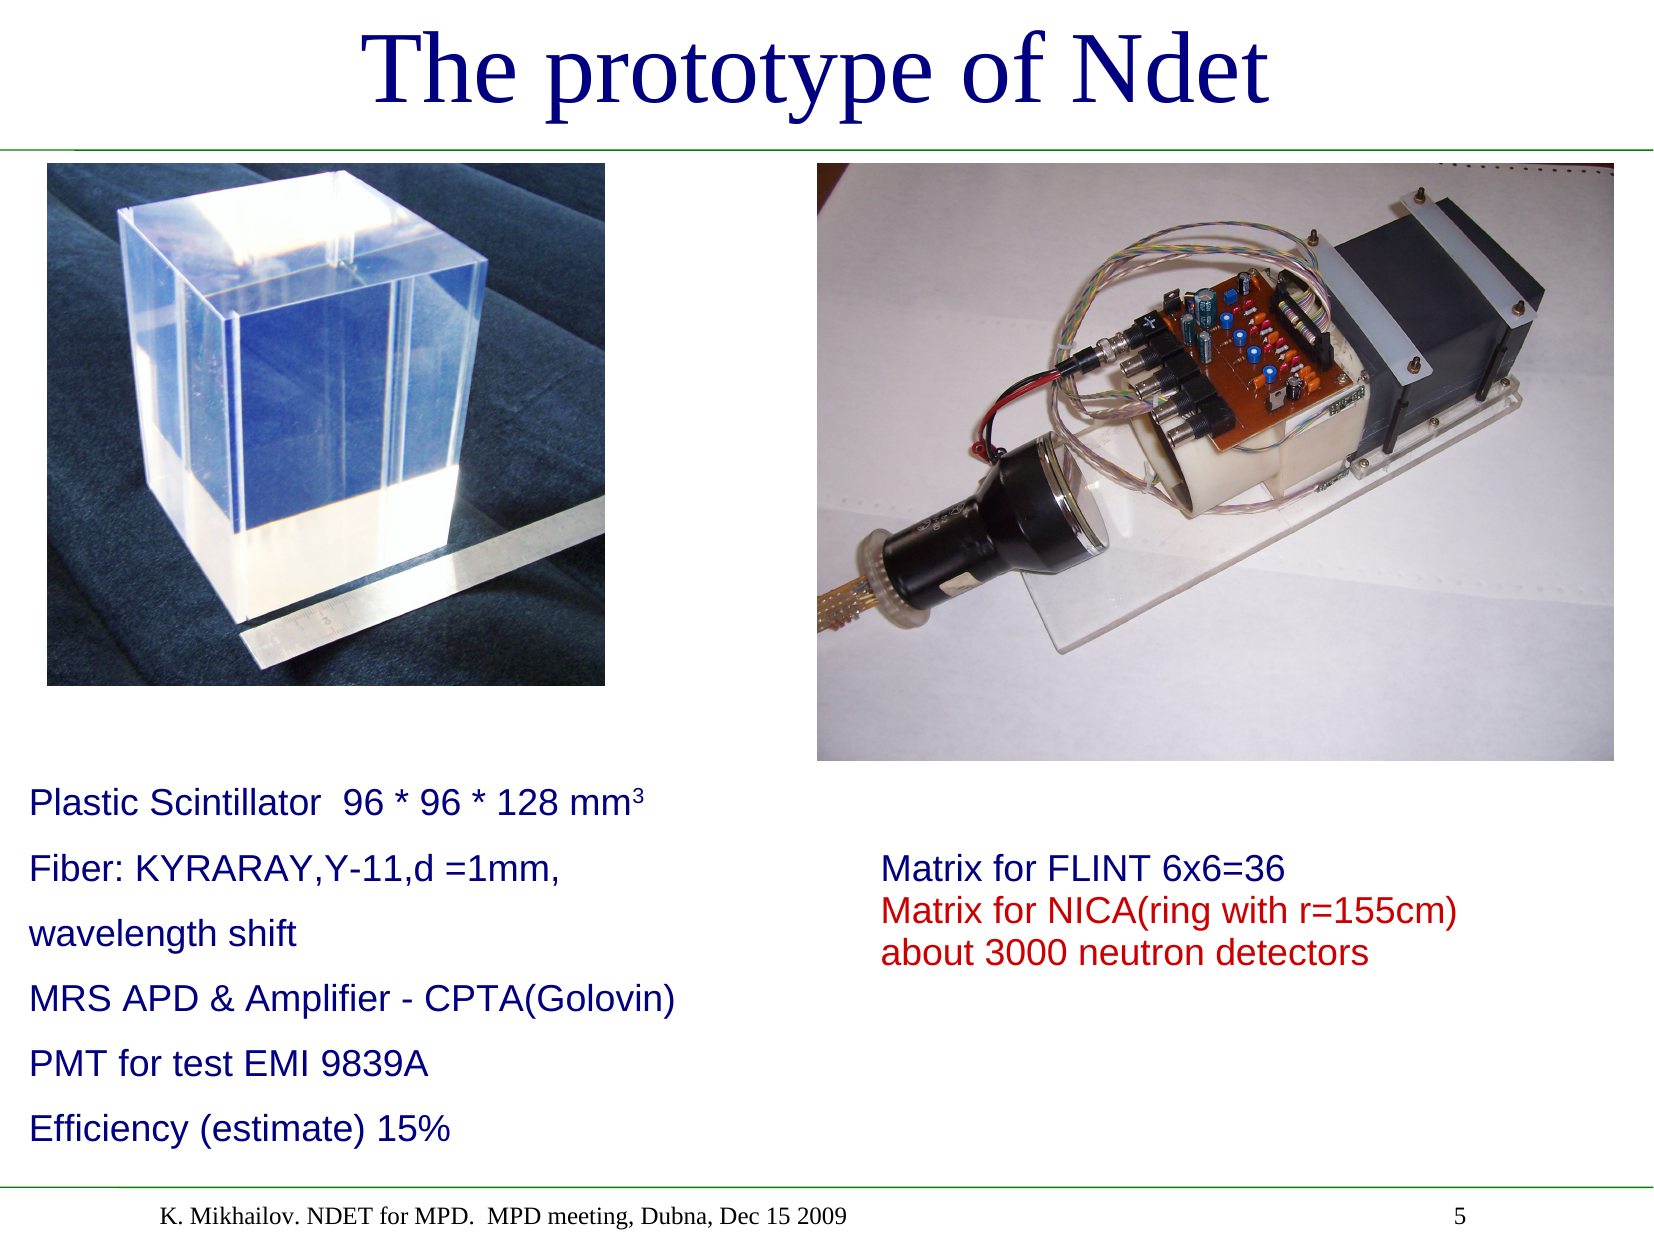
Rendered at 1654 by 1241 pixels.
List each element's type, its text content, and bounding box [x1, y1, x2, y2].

text_box Matrix for FLINT 6x6=36 Matrix for NICA(ring with r=155cm) about 3000 neutron detectors [865, 841, 1482, 1090]
title The prototype of Ndet [71, 0, 1559, 142]
picture [817, 163, 1614, 761]
text_box K. Mikhailov. NDET for MPD. MPD meeting, Dubna, Dec 15 2009 4 [144, 1195, 1540, 1239]
picture [47, 163, 605, 686]
text_box Plastic Scintillator 96 * 96 * 128 mm3 Fiber: KYRARAY,Y-11,d =1mm, wavelength shift MRS APD & Amplifier - CPTA(Golovin) PMT for test EMI 9839A Efficiency (estimate) 15% [13, 774, 705, 1093]
